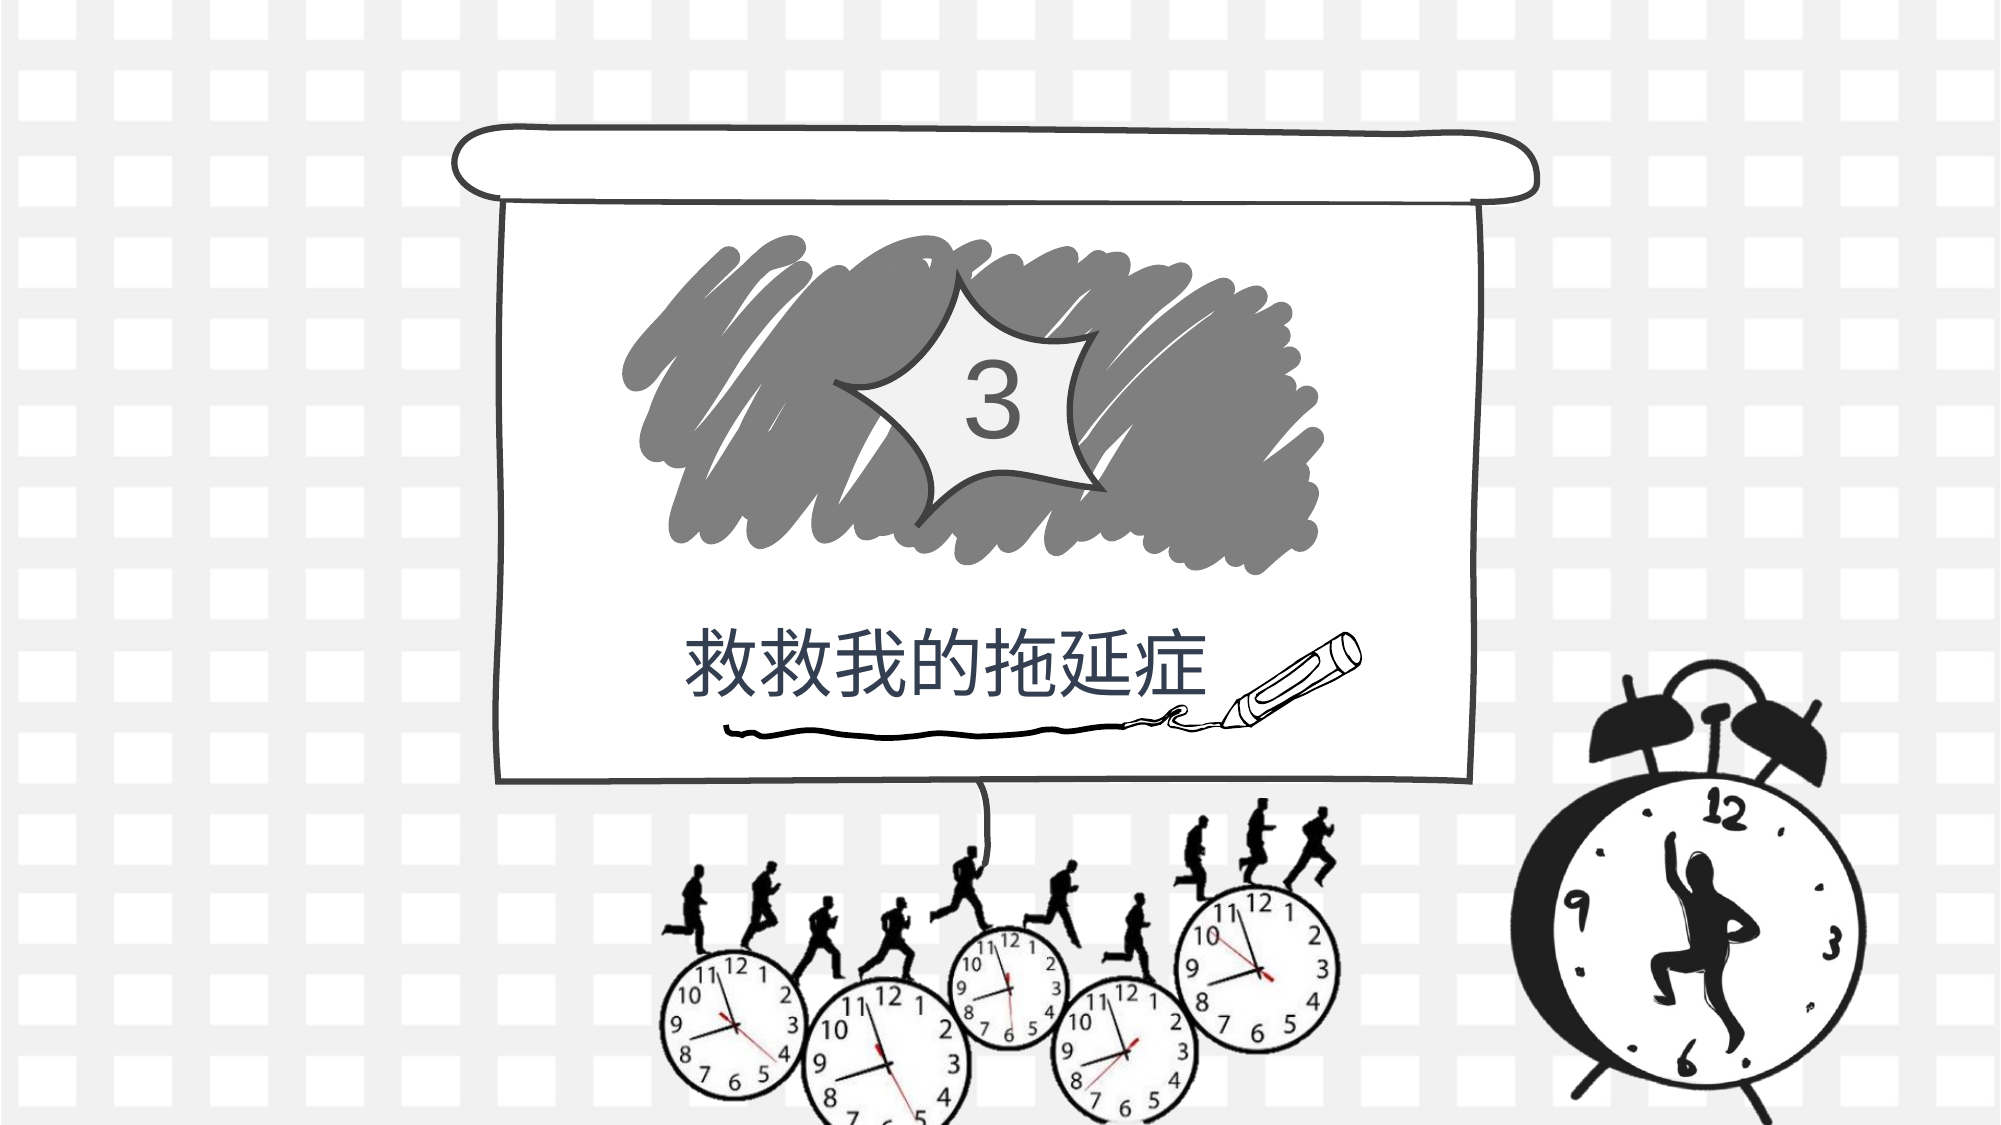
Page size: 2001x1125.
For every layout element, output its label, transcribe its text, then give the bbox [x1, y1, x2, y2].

text_box 救救我的拖延症 [668, 608, 1229, 715]
text_box 3 [947, 318, 1045, 470]
picture [1449, 620, 1947, 1125]
text_box [454, 126, 1538, 798]
picture [656, 798, 1344, 1125]
